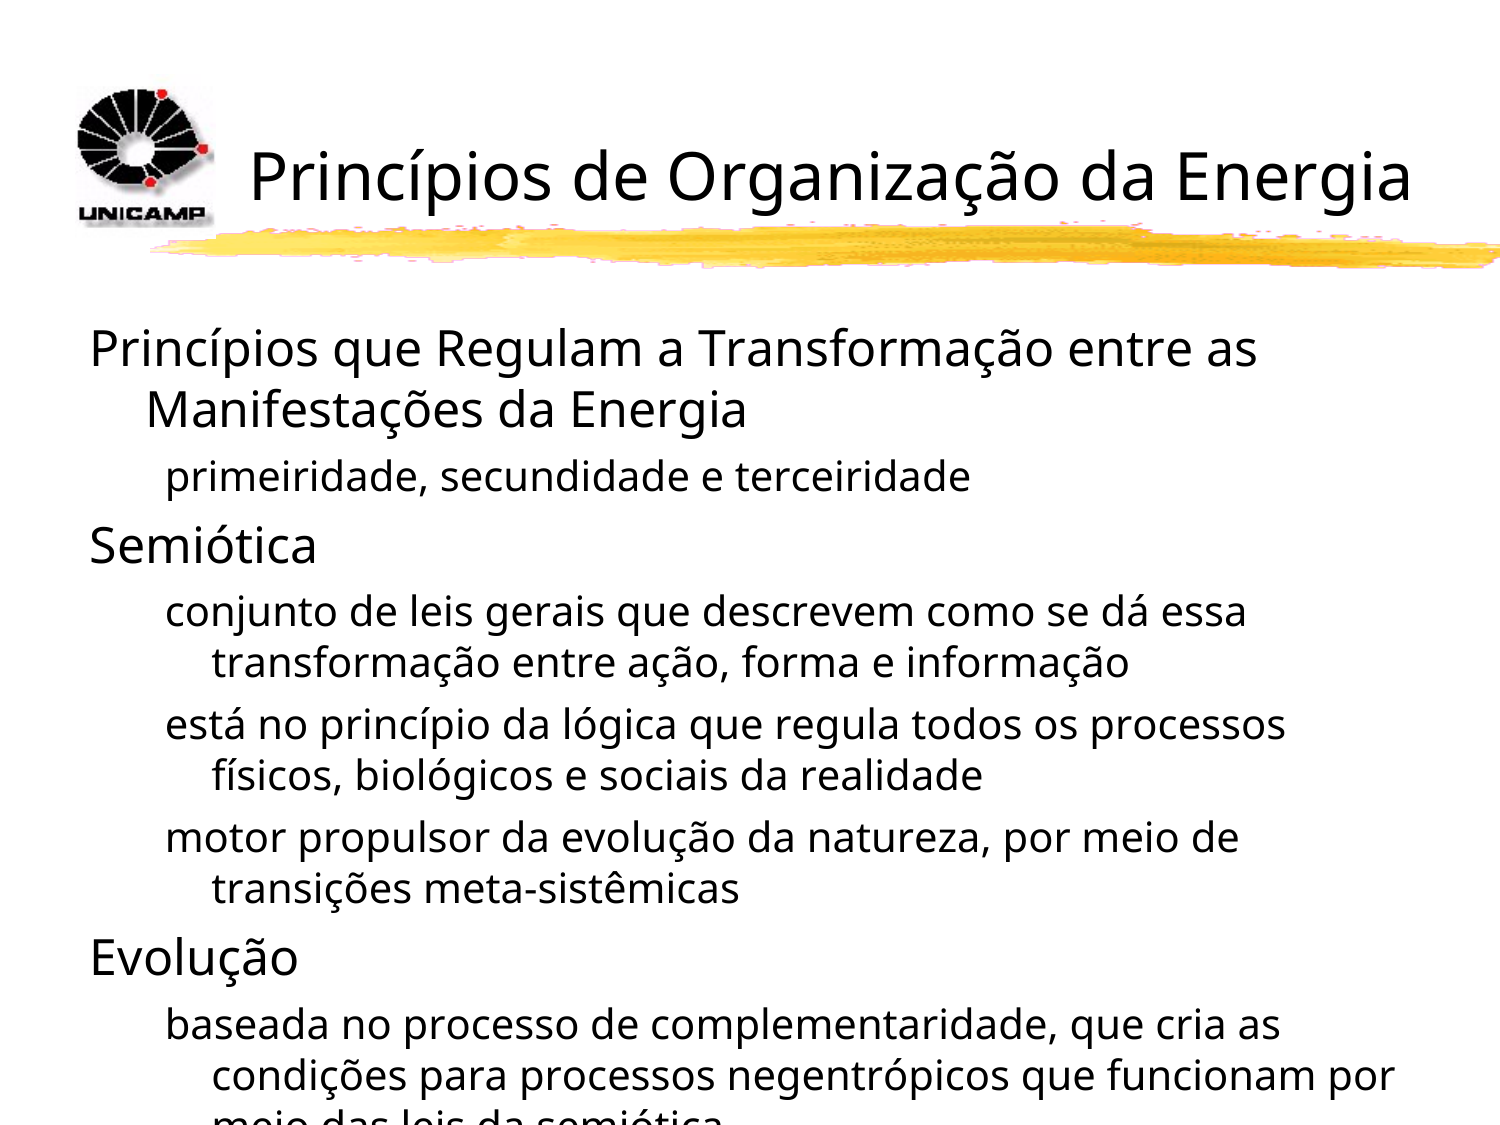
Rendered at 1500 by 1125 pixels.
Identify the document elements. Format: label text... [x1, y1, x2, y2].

picture [75, 74, 1500, 279]
title Princípios de Organização da Energia [233, 37, 1434, 225]
list Princípios que Regulam a Transformação entre as Manifestações da Energia primeiridade, secundidade e terceiridade Semiótica conjunto de leis gerais que descrevem como se dá essa transformação entre ação, forma e informação está no princípio da lógica que regula todos os processos físicos, biológicos e sociais da realidade motor propulsor da evolução da natureza, por meio de transições meta-sistêmicas Evolução baseada no processo de complementaridade, que cria as condições para processos negentrópicos que funcionam por meio das leis da semiótica [74, 309, 1417, 1068]
